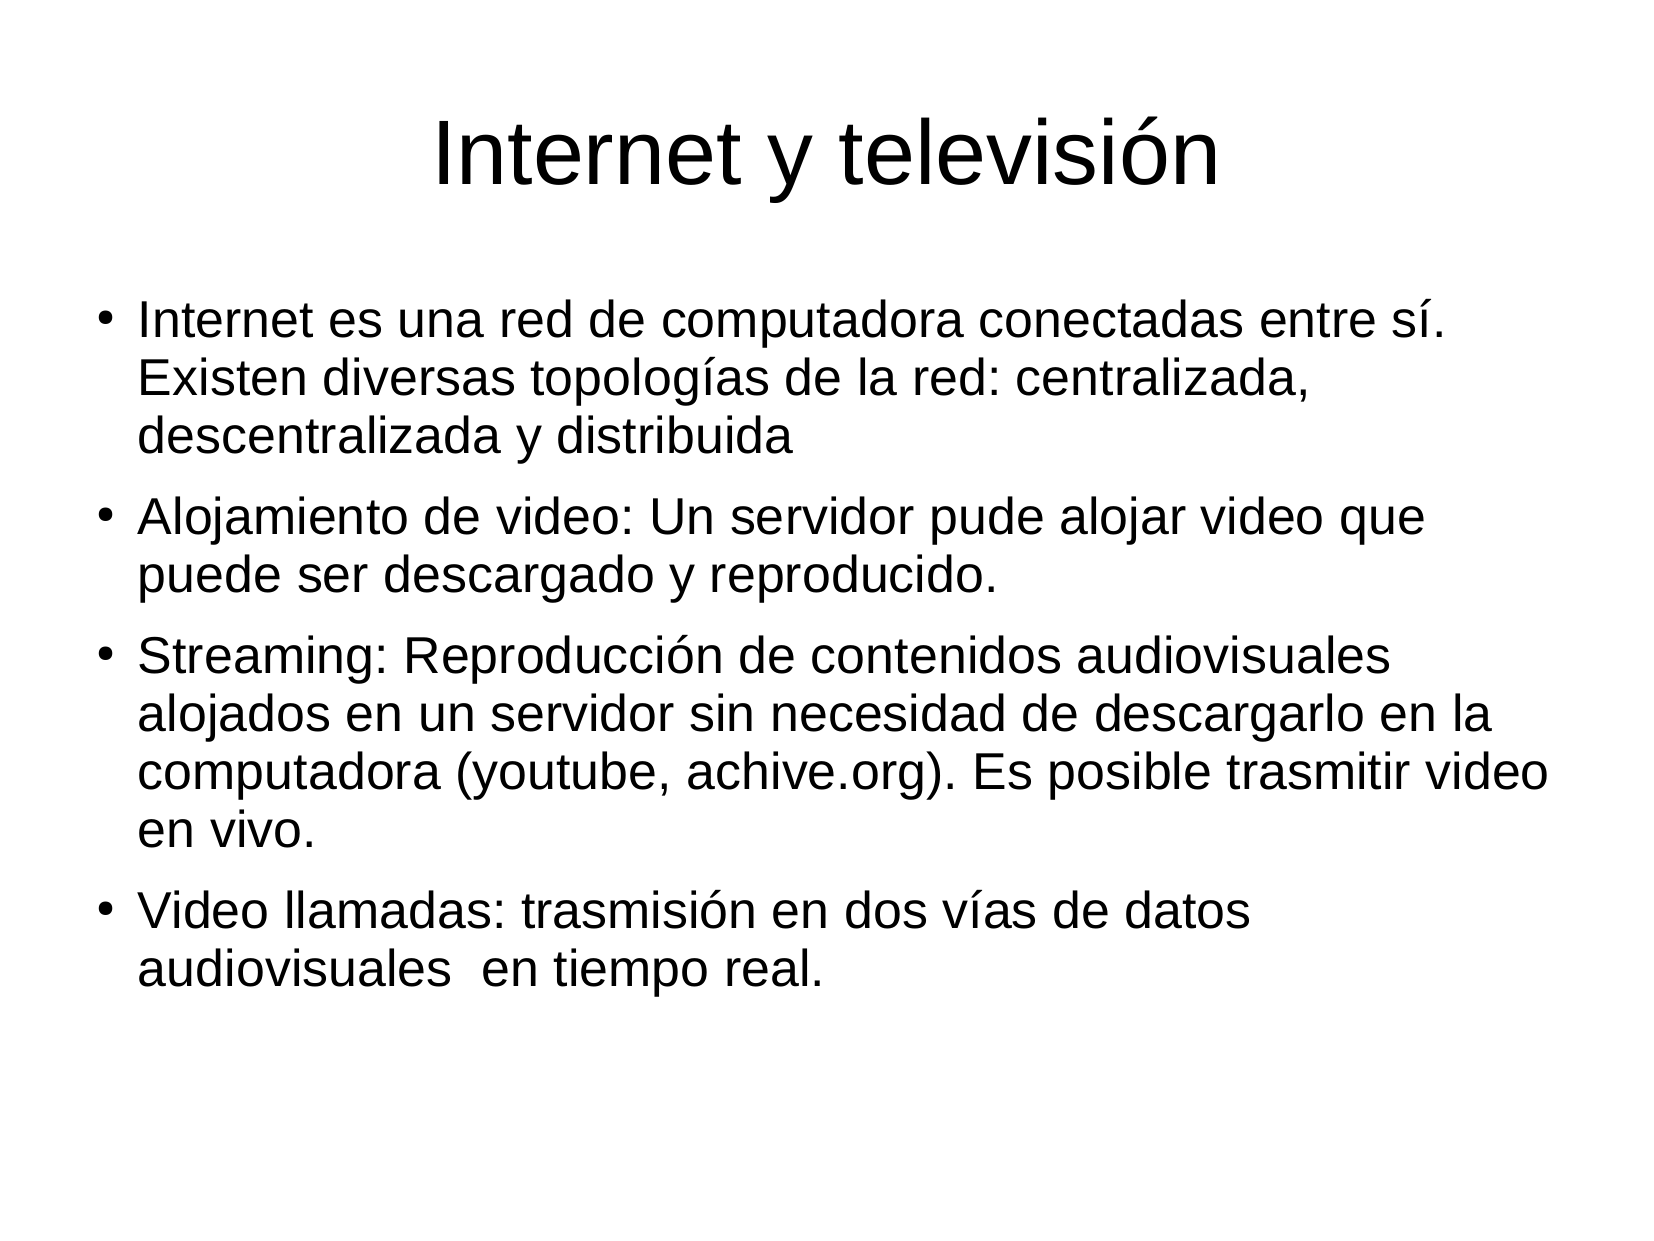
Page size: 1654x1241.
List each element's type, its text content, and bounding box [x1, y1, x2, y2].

list Internet es una red de computadora conectadas entre sí. Existen diversas topologías de la red: centralizada, descentralizada y distribuida Alojamiento de video: Un servidor pude alojar video que puede ser descargado y reproducido. Streaming: Reproducción de contenidos audiovisuales alojados en un servidor sin necesidad de descargarlo en la computadora (youtube, achive.org). Es posible trasmitir video en vivo. Video llamadas: trasmisión en dos vías de datos audiovisuales en tiempo real. [82, 290, 1571, 1010]
title Internet y televisión [82, 49, 1571, 257]
